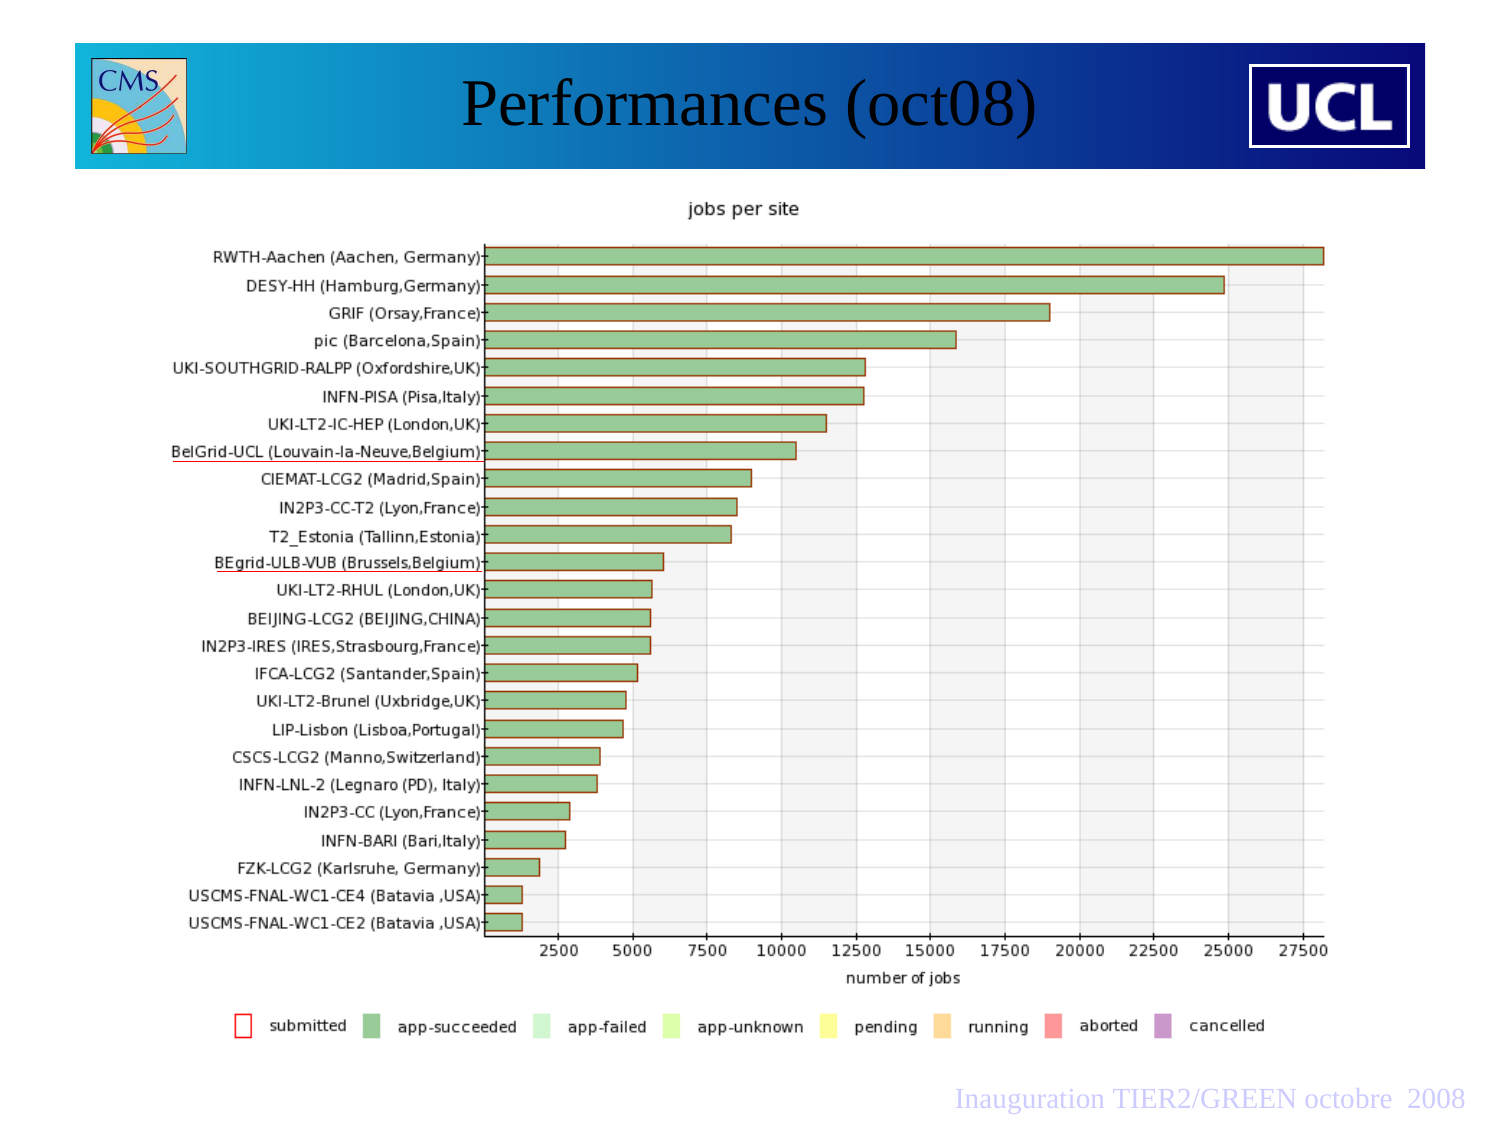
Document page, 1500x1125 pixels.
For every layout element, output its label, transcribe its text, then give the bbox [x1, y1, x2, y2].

text_box Inauguration TIER2/GREEN octobre 2008 [940, 1074, 1482, 1123]
picture [92, 59, 186, 153]
text_box Performances (oct08) [446, 58, 1124, 150]
picture [157, 185, 1339, 1086]
picture [1252, 67, 1405, 145]
